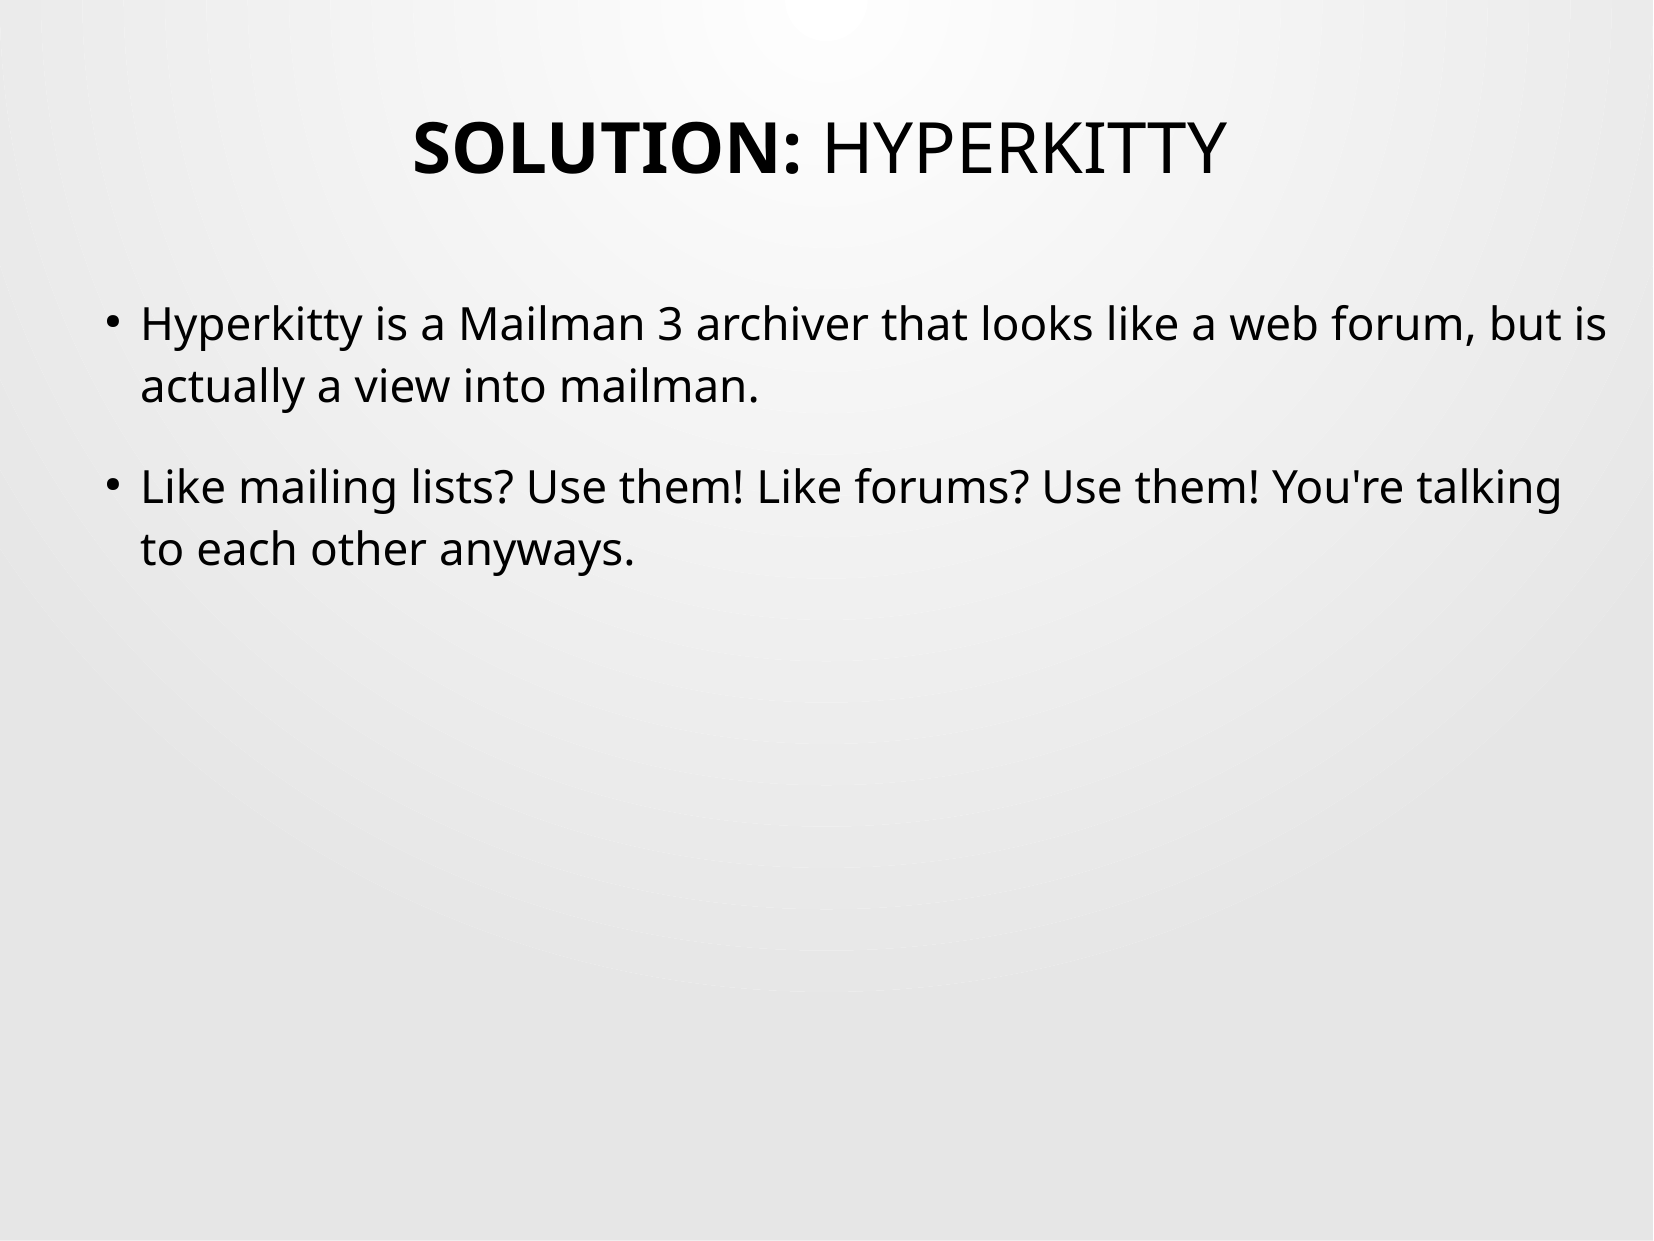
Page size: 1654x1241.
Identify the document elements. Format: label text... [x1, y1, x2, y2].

text_box SOLUTION: HYPERKITTY [397, 90, 1256, 195]
text_box Hyperkitty is a Mailman 3 archiver that looks like a web forum, but is actually a view into mailman. Like mailing lists? Use them! Like forums? Use them! You're talking to each other anyways. [90, 284, 1591, 600]
